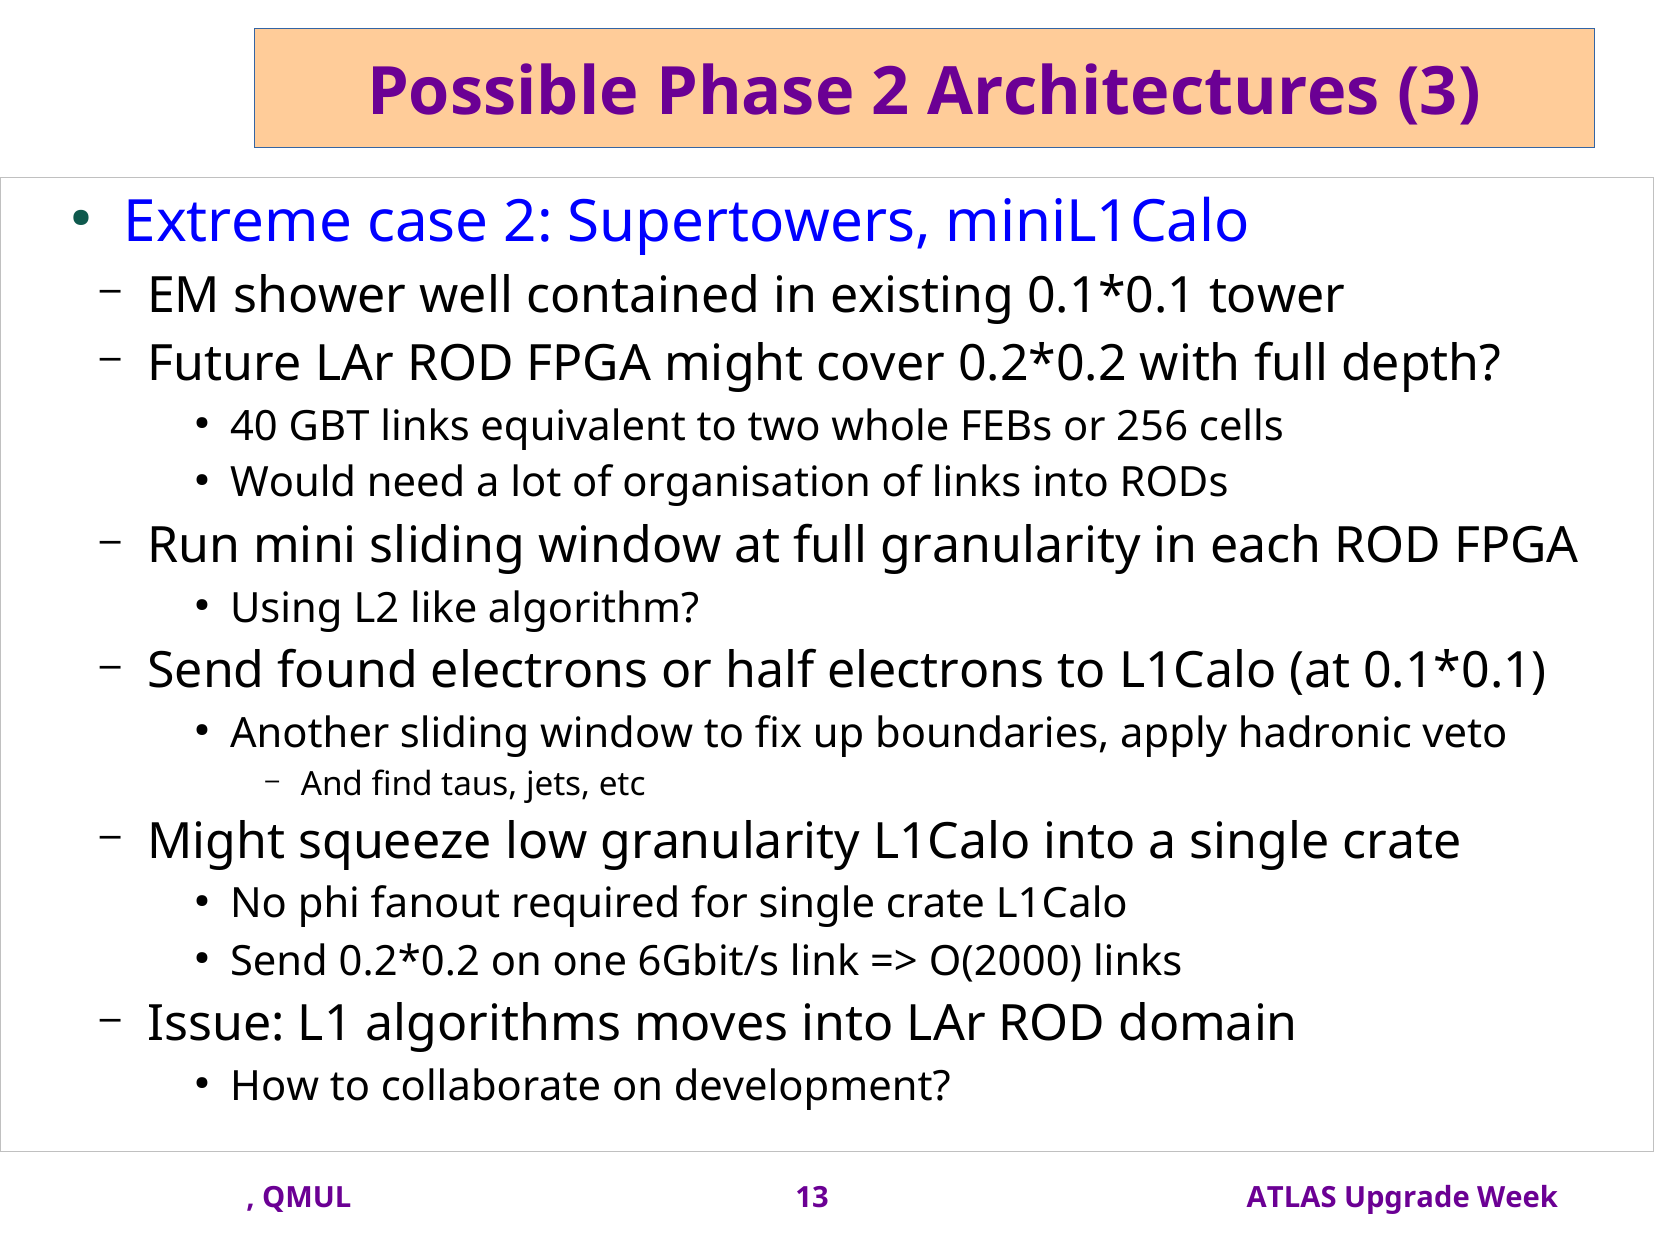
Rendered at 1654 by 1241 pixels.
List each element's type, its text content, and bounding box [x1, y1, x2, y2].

list Extreme case 2: Supertowers, miniL1Calo EM shower well contained in existing 0.1*0.1 tower Future LAr ROD FPGA might cover 0.2*0.2 with full depth? 40 GBT links equivalent to two whole FEBs or 256 cells Would need a lot of organisation of links into RODs Run mini sliding window at full granularity in each ROD FPGA Using L2 like algorithm? Send found electrons or half electrons to L1Calo (at 0.1*0.1) Another sliding window to fix up boundaries, apply hadronic veto And find taus, jets, etc Might squeeze low granularity L1Calo into a single crate No phi fanout required for single crate L1Calo Send 0.2*0.2 on one 6Gbit/s link => O(2000) links Issue: L1 algorithms moves into LAr ROD domain How to collaborate on development? [52, 179, 1634, 1140]
title Possible Phase 2 Architectures (3) [254, 28, 1595, 148]
